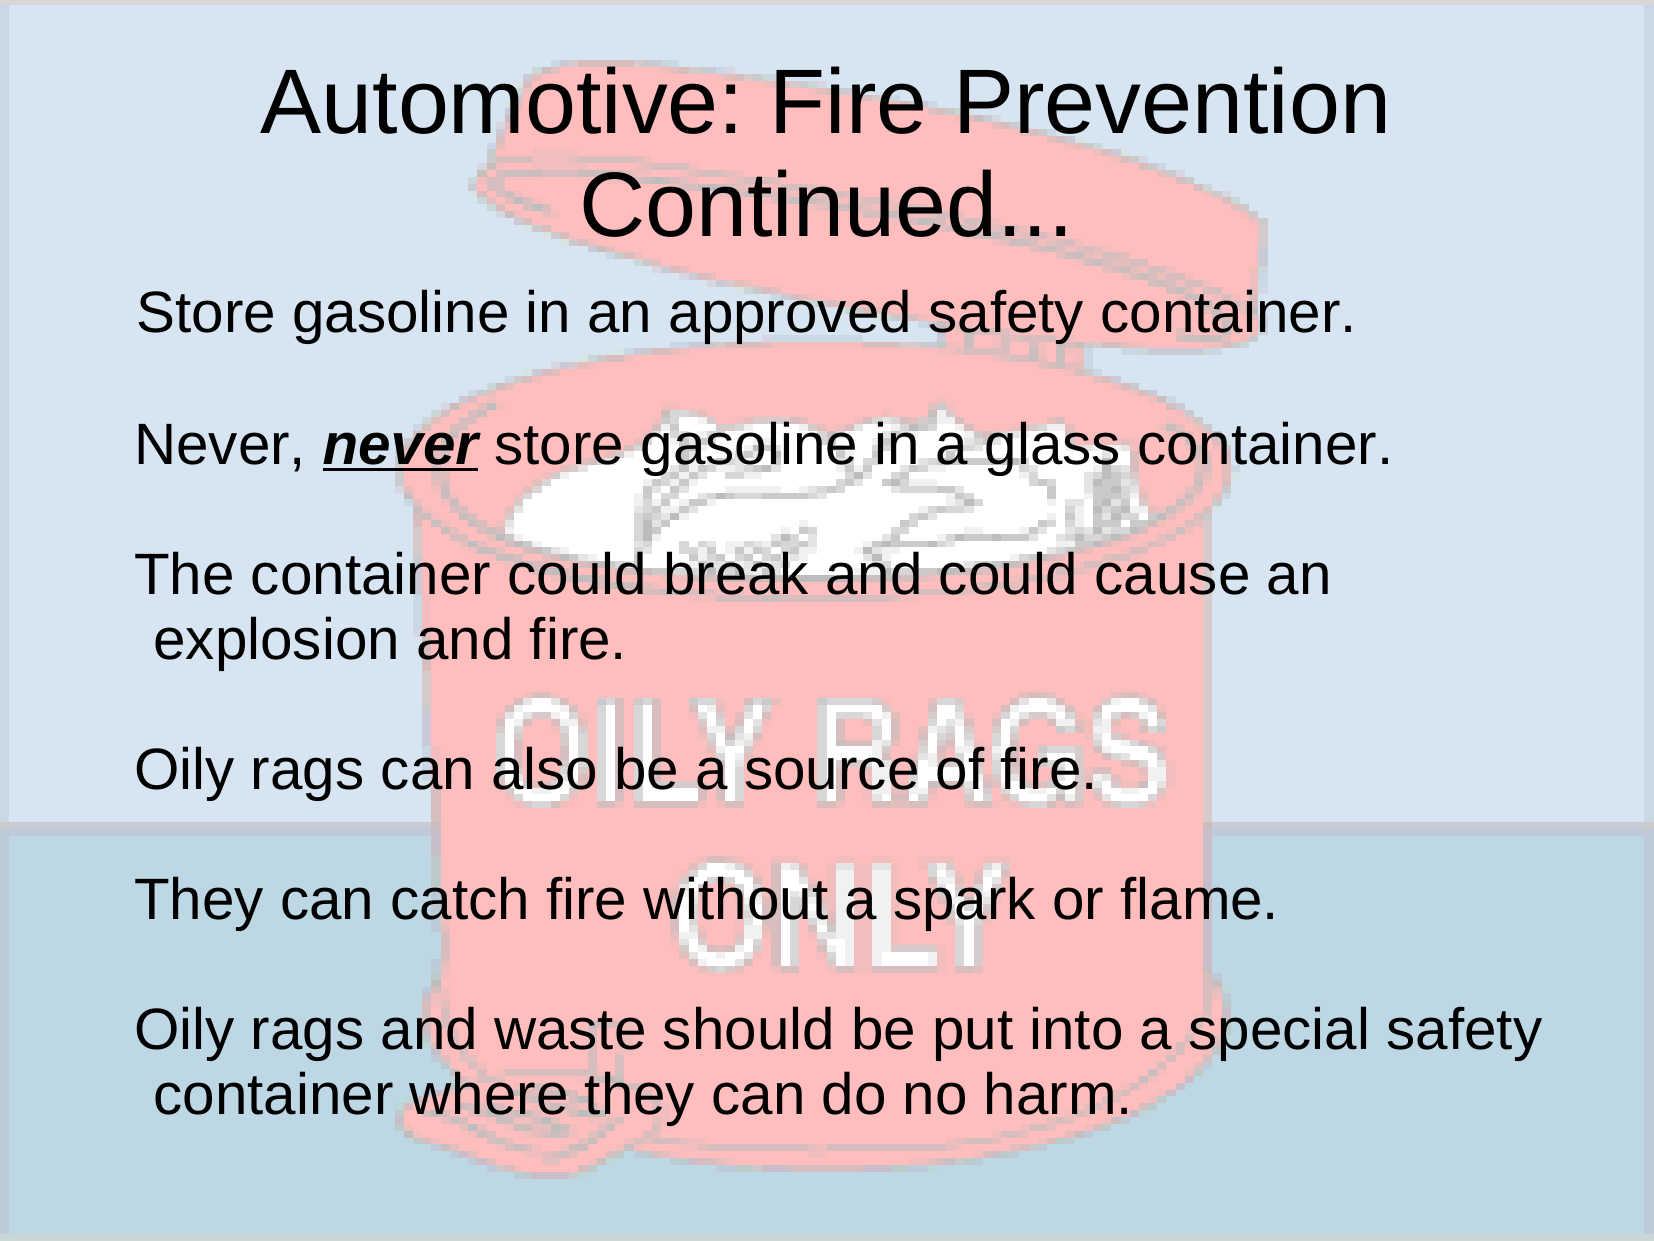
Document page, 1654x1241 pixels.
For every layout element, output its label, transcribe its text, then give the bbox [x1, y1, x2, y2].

picture [0, 0, 1654, 1241]
title Automotive: Fire Prevention Continued... [82, 50, 1571, 256]
subtitle Store gasoline in an approved safety container. Never, never store gasoline in a glass container. The container could break and could cause an explosion and fire. Oily rags can also be a source of fire. They can catch fire without a spark or flame. Oily rags and waste should be put into a special safety container where they can do no harm. [82, 271, 1571, 1127]
